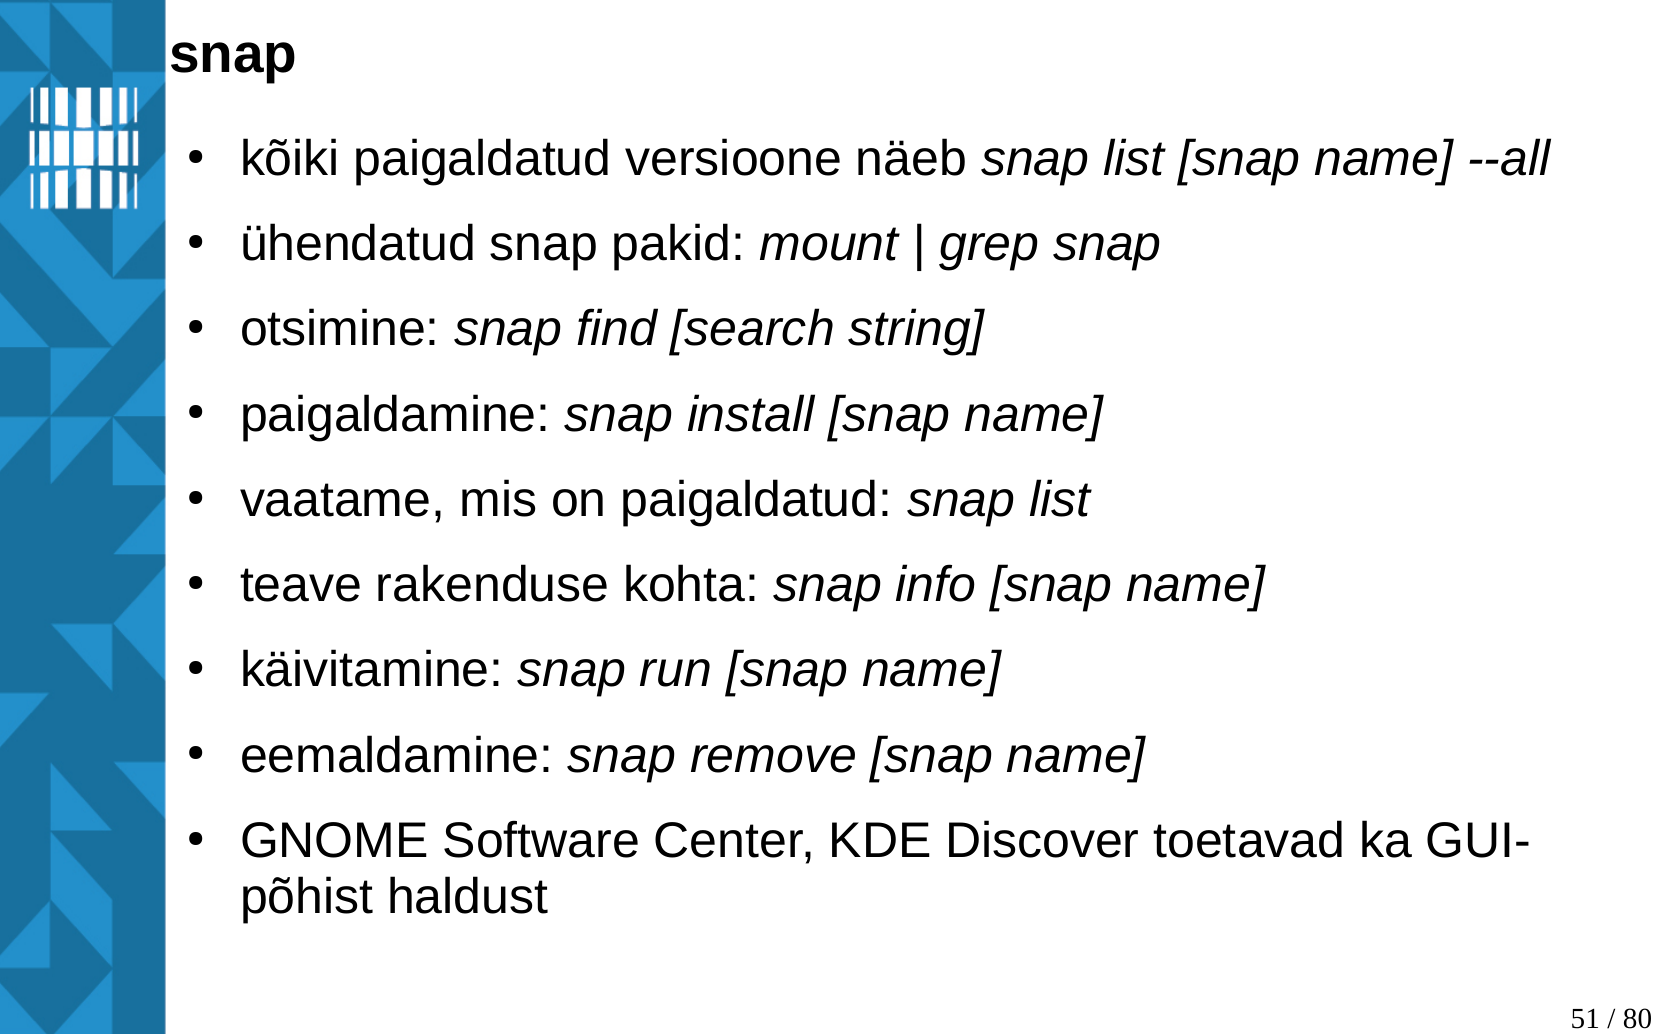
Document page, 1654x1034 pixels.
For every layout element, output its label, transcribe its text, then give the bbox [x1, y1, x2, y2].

list kõiki paigaldatud versioone näeb snap list [snap name] --all ühendatud snap pakid: mount | grep snap otsimine: snap find [search string] paigaldamine: snap install [snap name] vaatame, mis on paigaldatud: snap list teave rakenduse kohta: snap info [snap name] käivitamine: snap run [snap name] eemaldamine: snap remove [snap name] GNOME Software Center, KDE Discover toetavad ka GUI-põhist haldust [169, 129, 1630, 997]
title snap [169, 11, 1571, 95]
